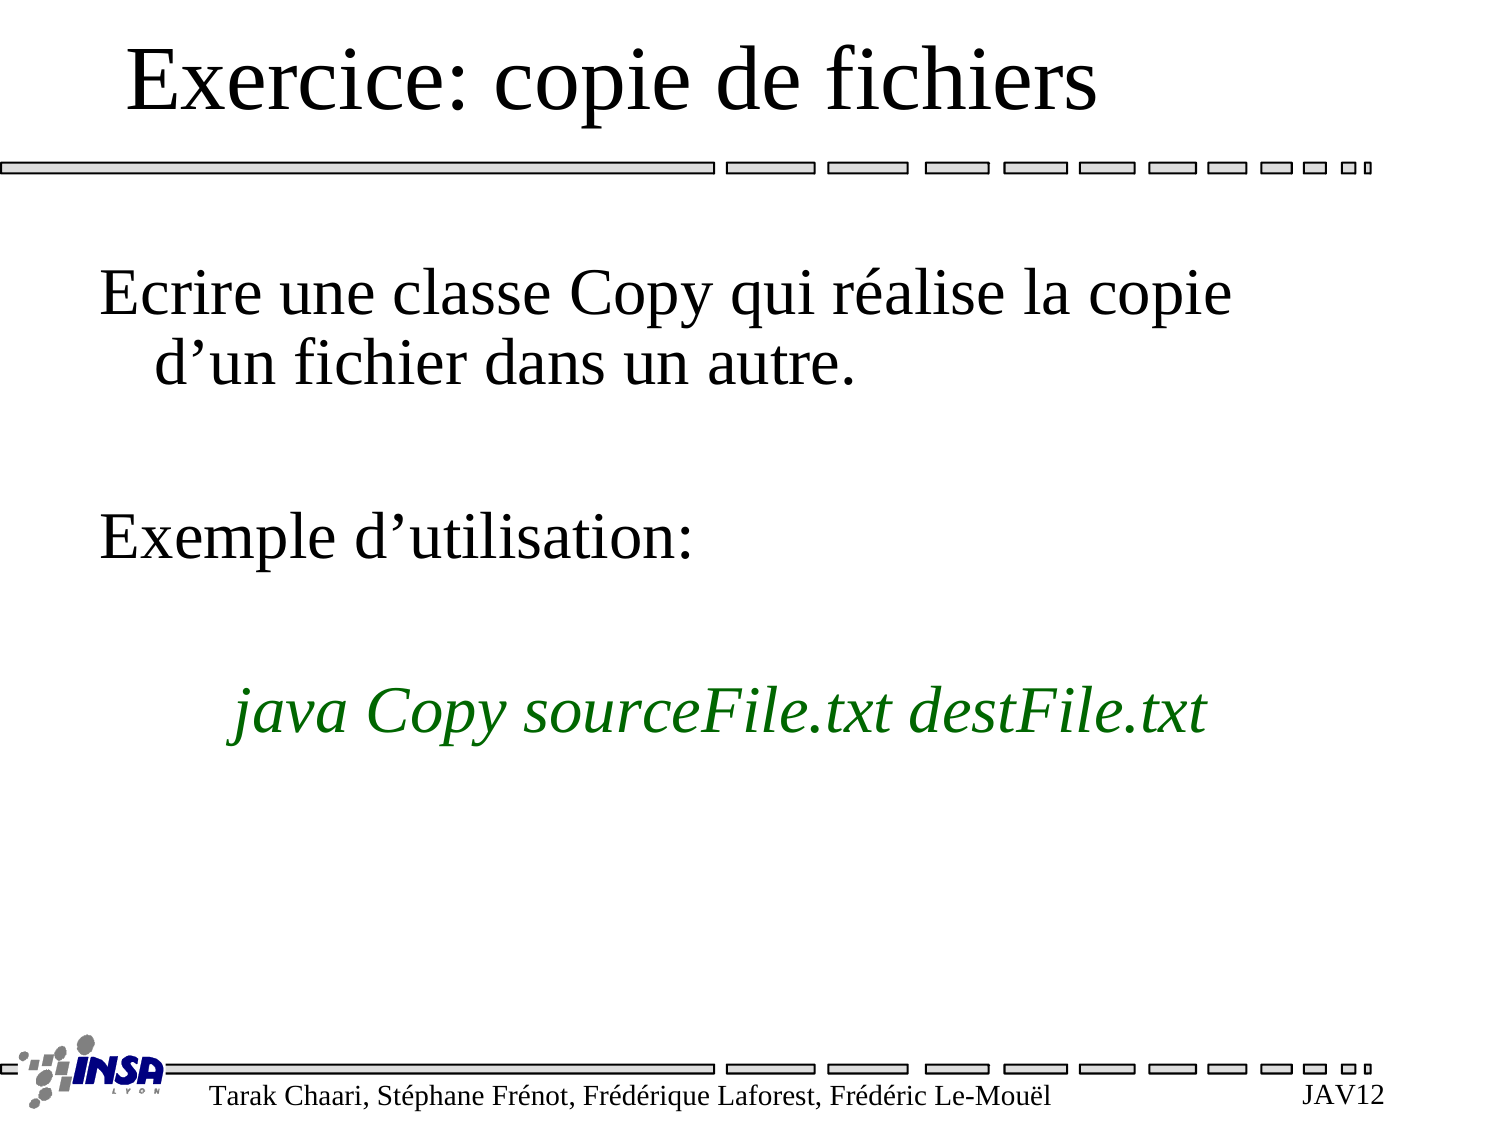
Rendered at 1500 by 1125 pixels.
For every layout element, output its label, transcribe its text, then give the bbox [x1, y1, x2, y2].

list Ecrire une classe Copy qui réalise la copie d’un fichier dans un autre. Exemple d’utilisation: java Copy sourceFile.txt destFile.txt [99, 258, 1374, 1083]
title Exercice: copie de fichiers [125, 0, 1399, 162]
